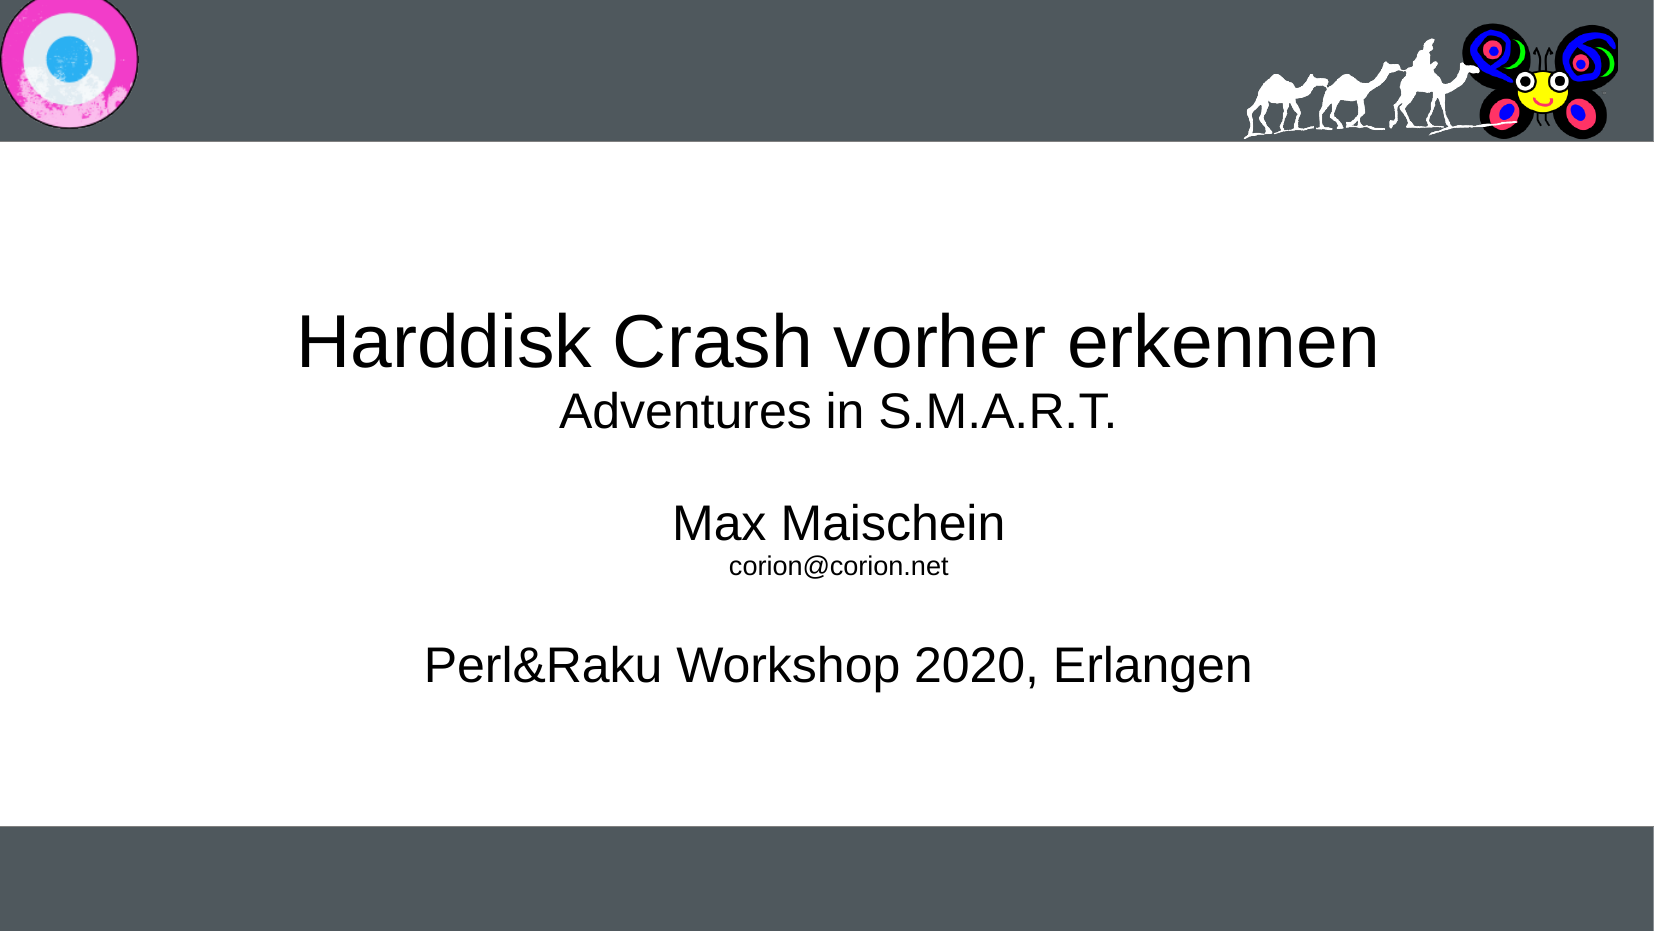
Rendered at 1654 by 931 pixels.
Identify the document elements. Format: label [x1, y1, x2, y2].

picture [0, 0, 228, 148]
picture [1240, 0, 1618, 146]
